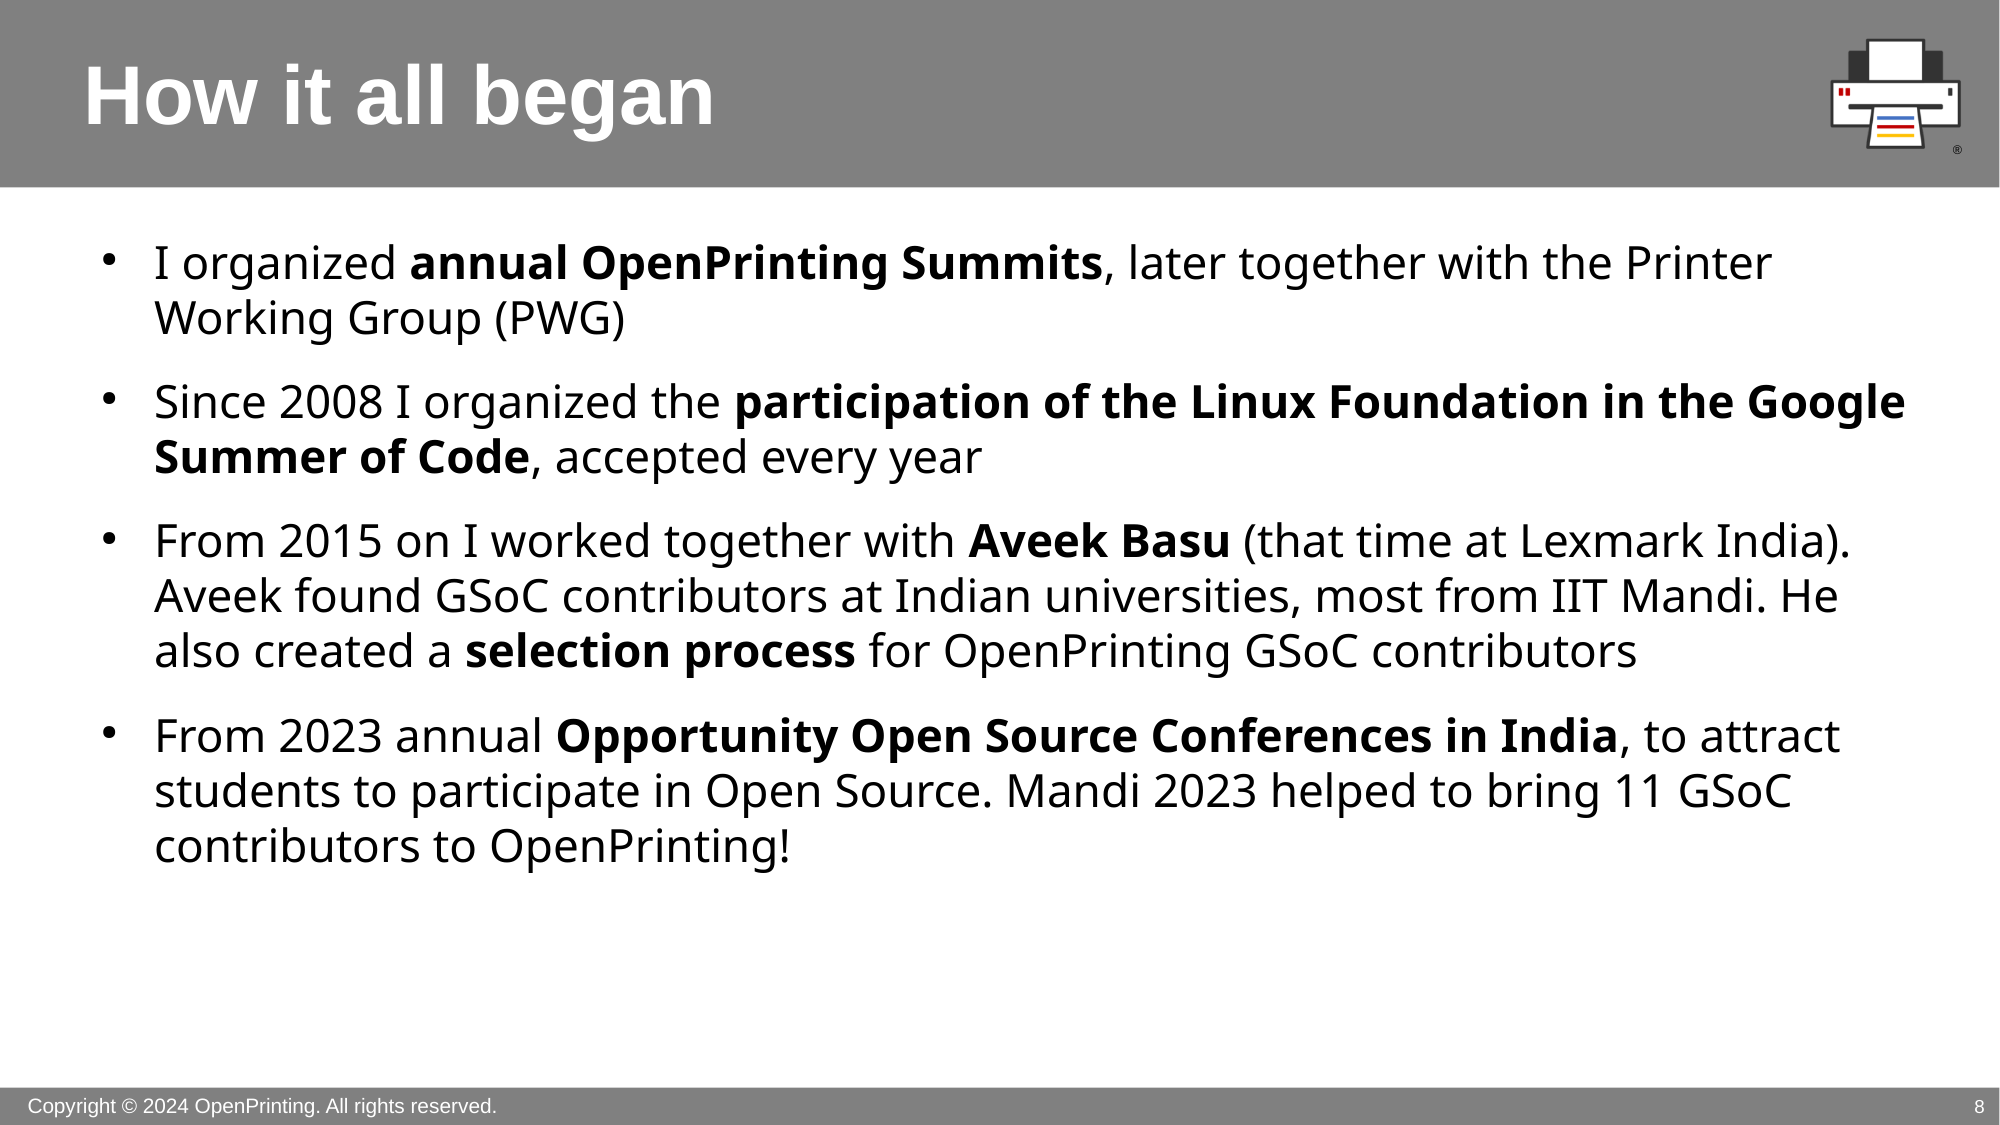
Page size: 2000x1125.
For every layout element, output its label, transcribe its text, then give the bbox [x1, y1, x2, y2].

list I organized annual OpenPrinting Summits, later together with the Printer Working Group (PWG) Since 2008 I organized the participation of the Linux Foundation in the Google Summer of Code, accepted every year From 2015 on I worked together with Aveek Basu (that time at Lexmark India). Aveek found GSoC contributors at Indian universities, most from IIT Mandi. He also created a selection process for OpenPrinting GSoC contributors From 2023 annual Opportunity Open Source Conferences in India, to attract students to participate in Open Source. Mandi 2023 helped to bring 11 GSoC contributors to OpenPrinting! [75, 224, 1936, 1067]
picture [1825, 33, 1966, 154]
title How it all began [75, 7, 1786, 175]
